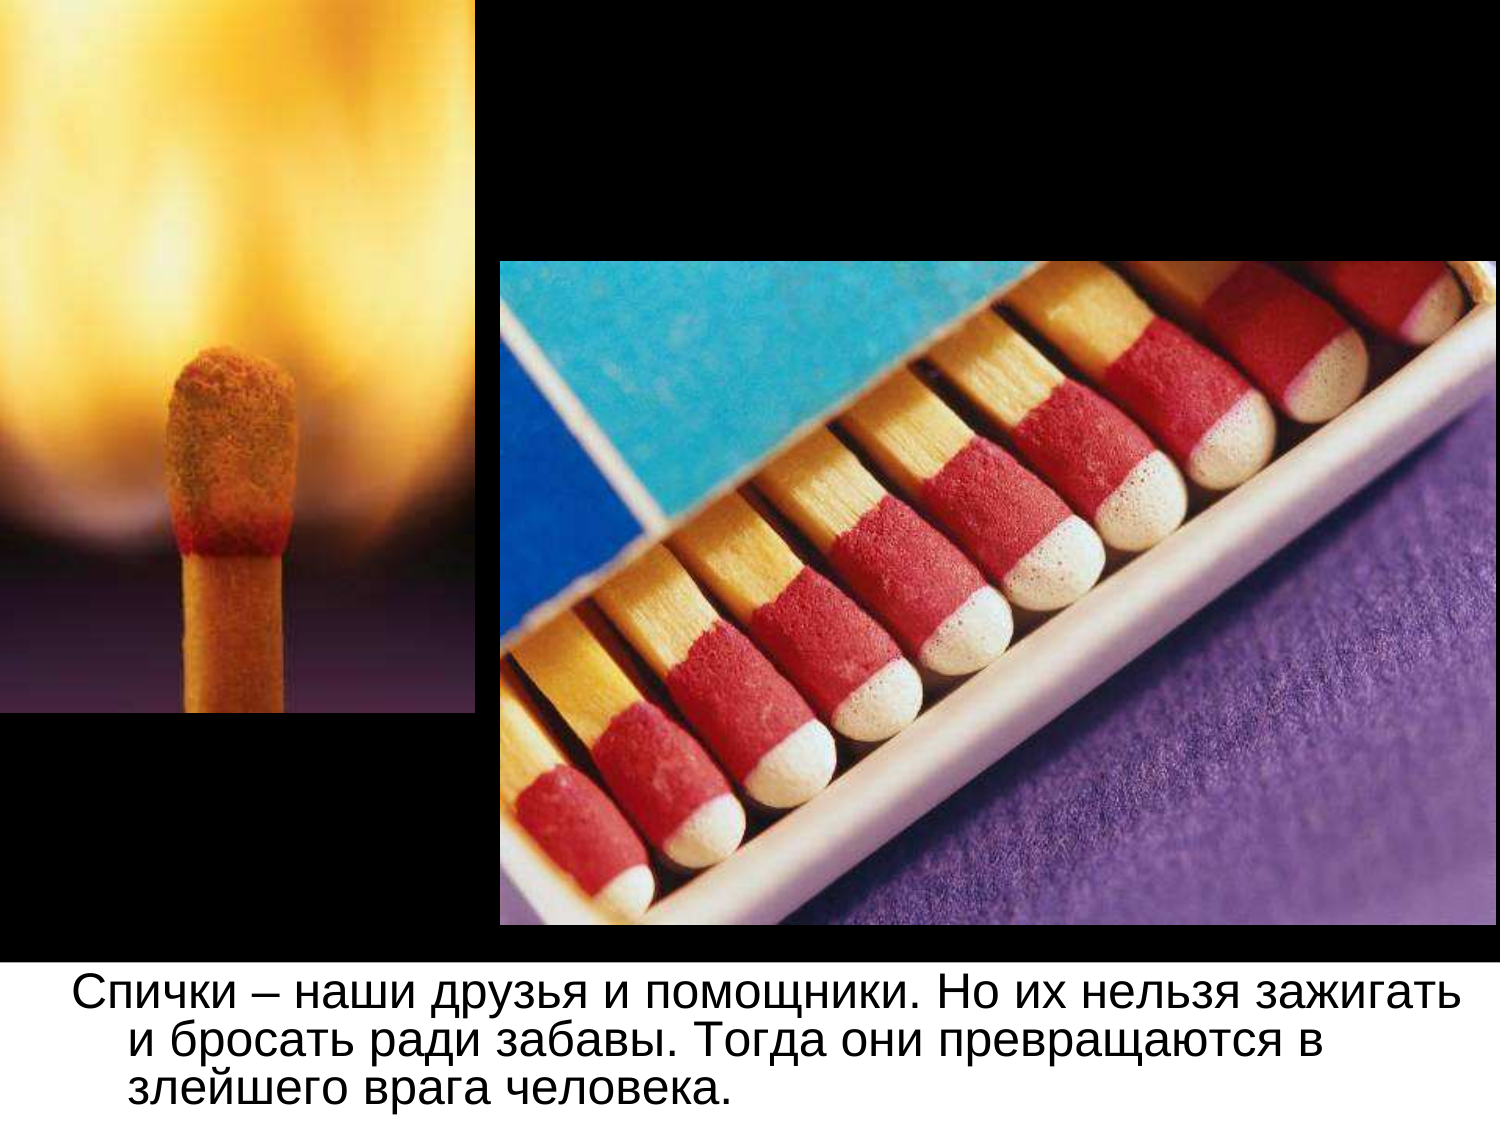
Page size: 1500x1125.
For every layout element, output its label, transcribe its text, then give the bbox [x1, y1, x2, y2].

list Спички – наши друзья и помощники. Но их нельзя зажигать и бросать ради забавы. Тогда они превращаются в злейшего врага человека. [0, 962, 1500, 1125]
picture [0, 0, 475, 713]
picture [500, 261, 1496, 925]
